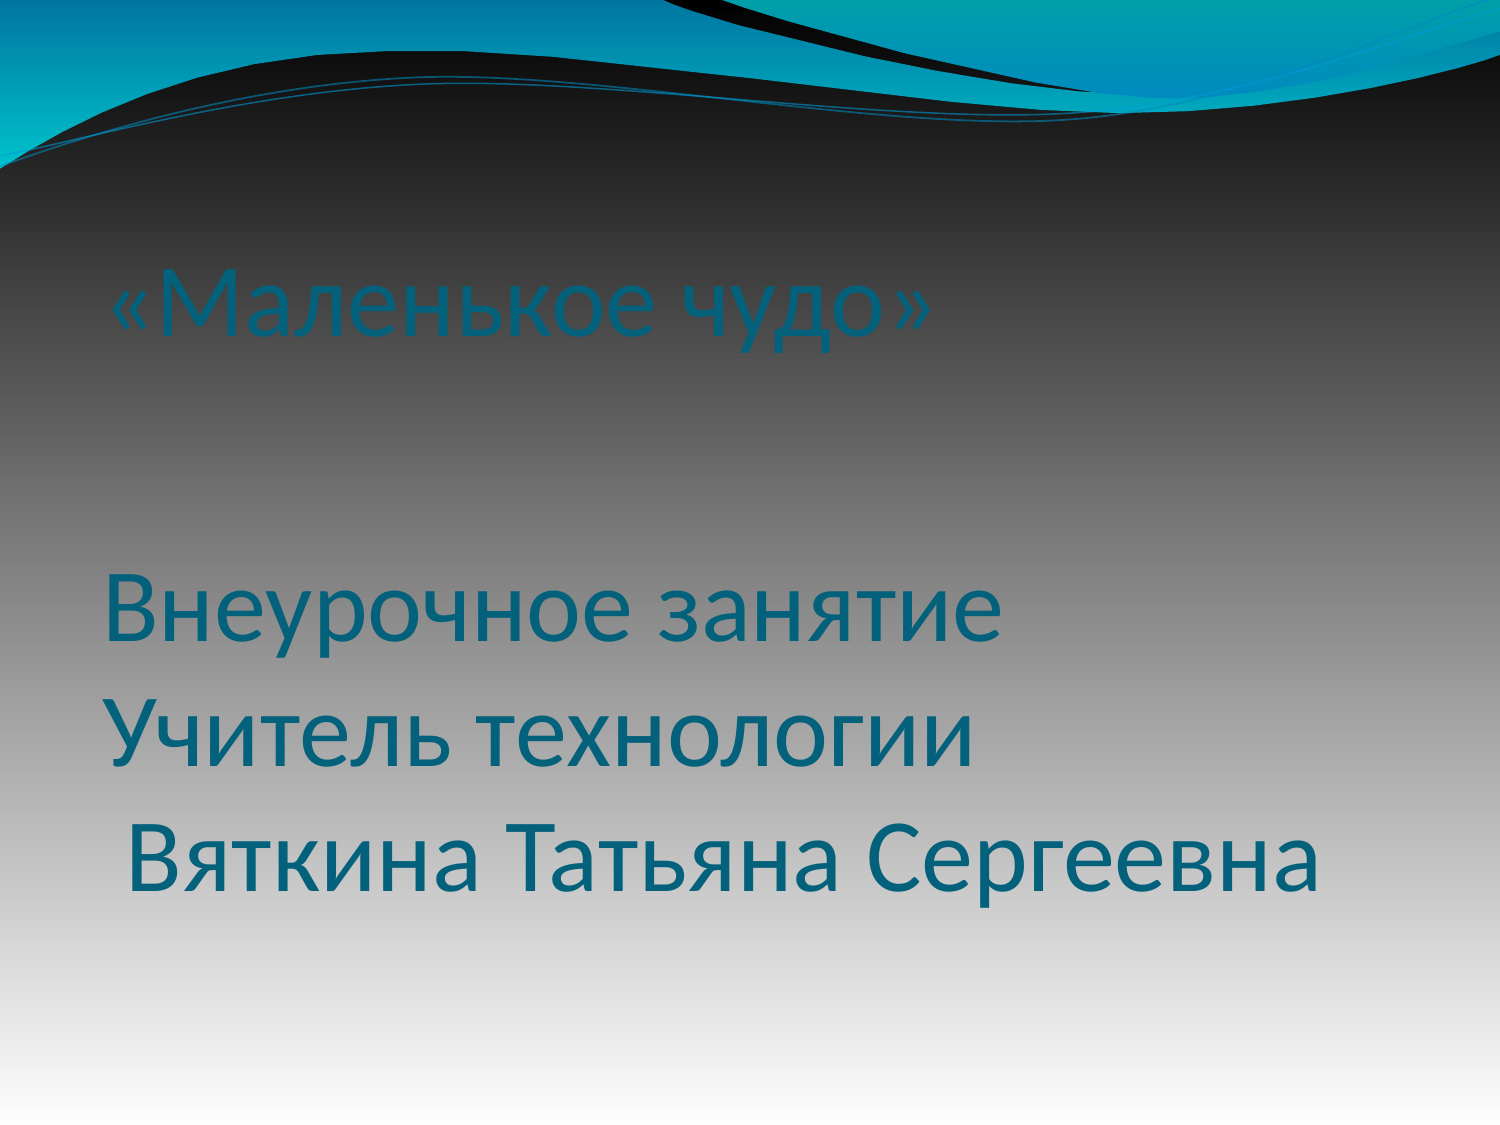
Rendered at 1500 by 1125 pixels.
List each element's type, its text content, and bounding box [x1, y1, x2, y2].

subtitle Внеурочное занятие Учитель технологии Вяткина Татьяна Сергеевна [87, 529, 1376, 818]
title «Маленькое чудо» [87, 224, 1376, 525]
